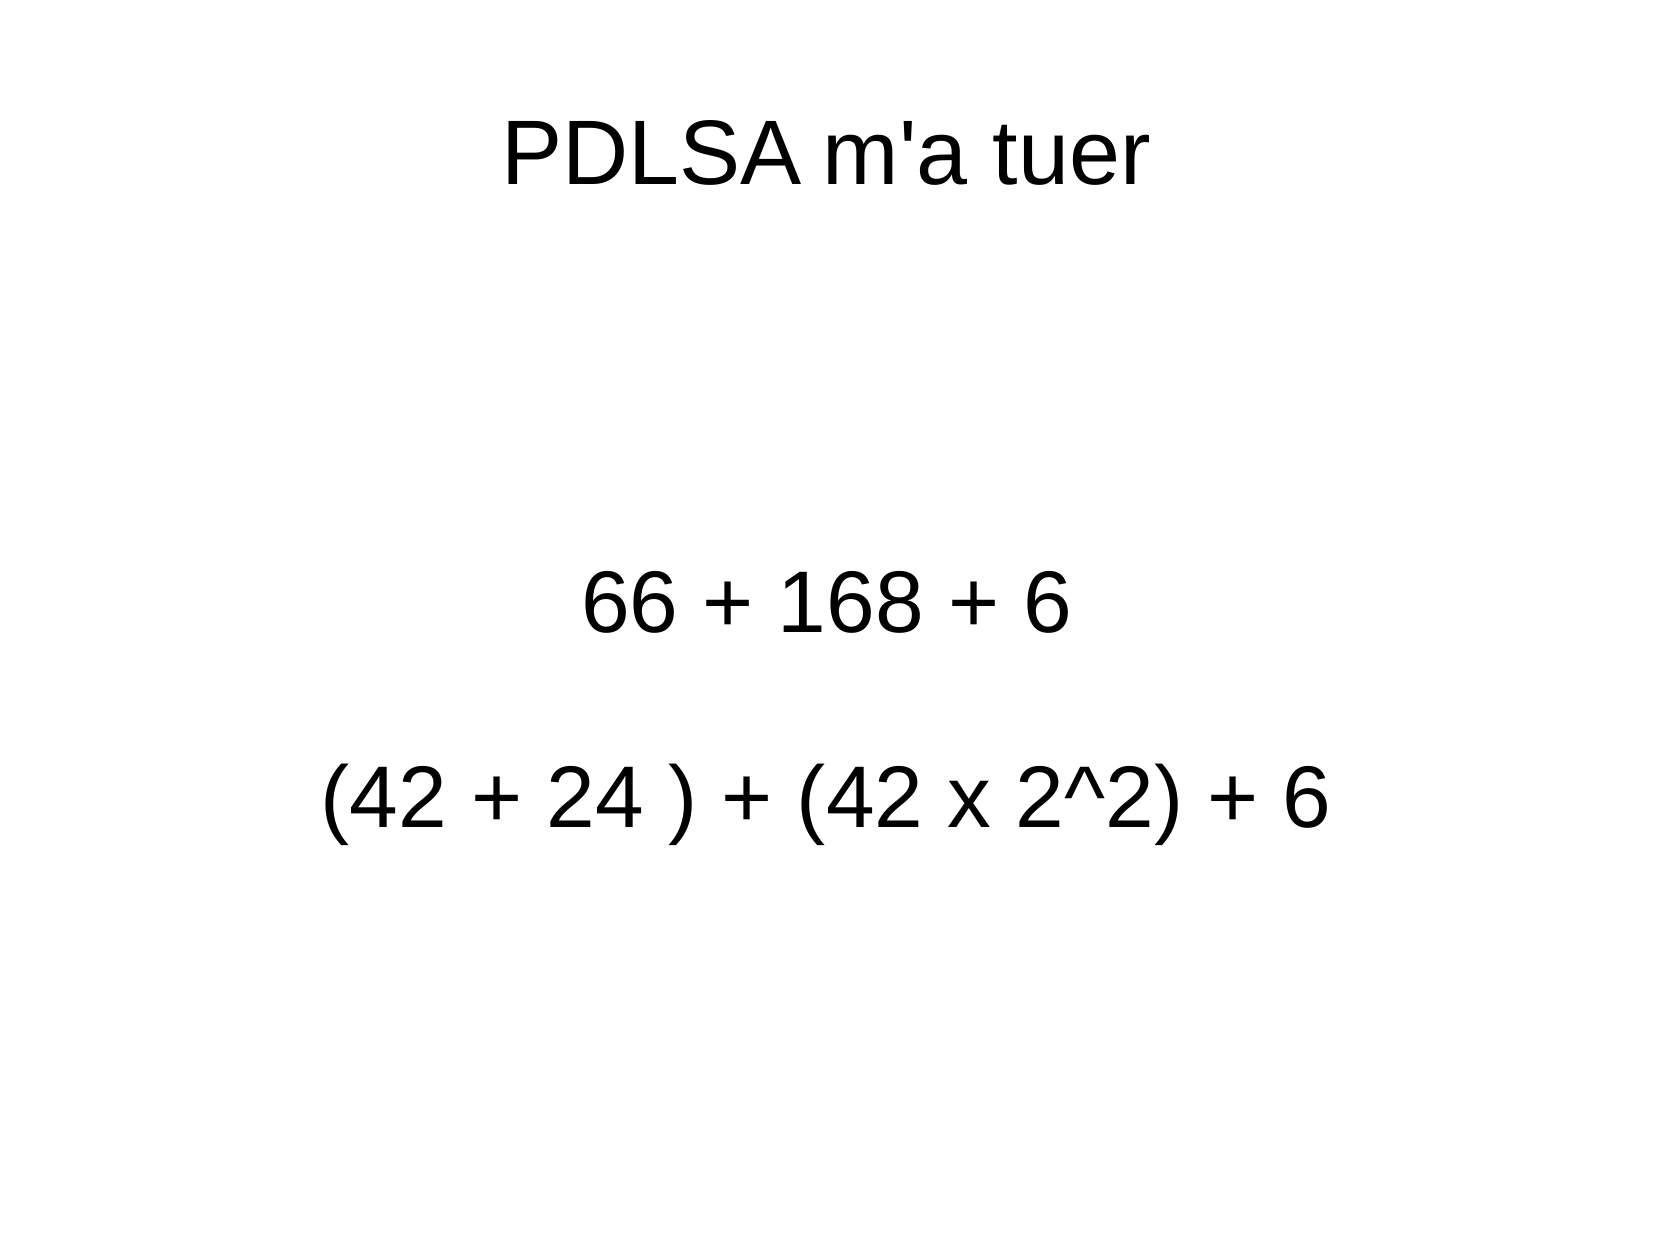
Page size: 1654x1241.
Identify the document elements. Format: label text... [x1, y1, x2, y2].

title PDLSA m'a tuer [82, 56, 1571, 250]
subtitle 66 + 168 + 6 (42 + 24 ) + (42 x 2^2) + 6 [82, 297, 1571, 1102]
